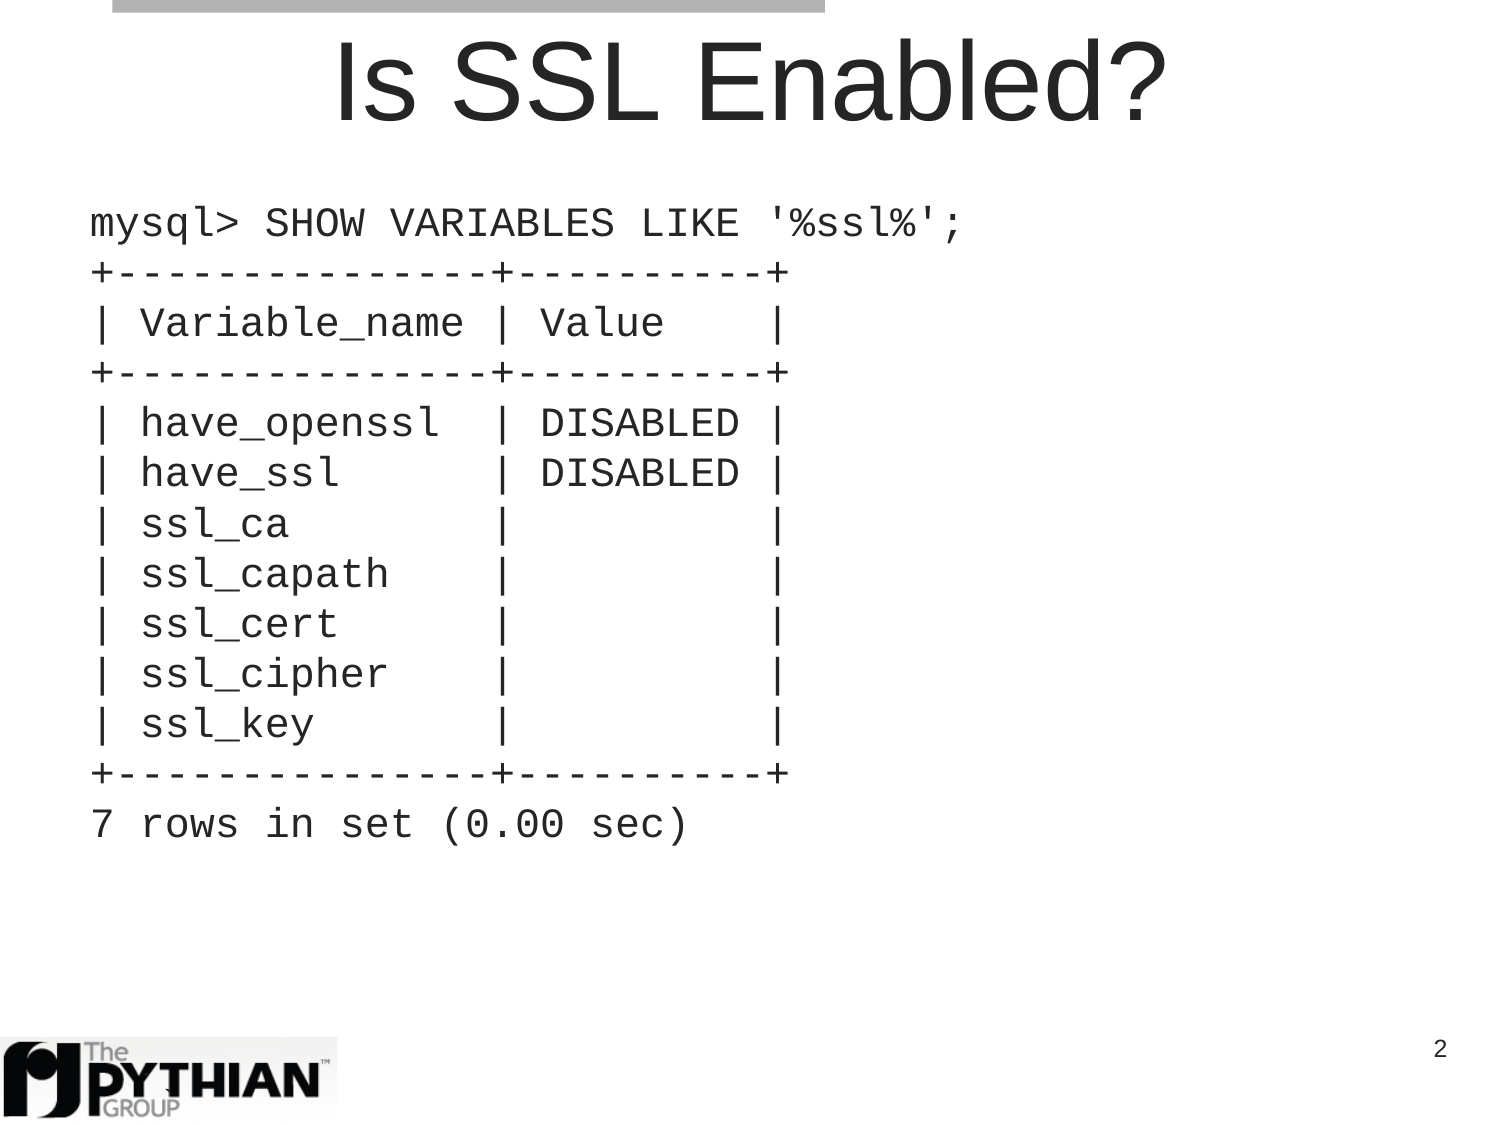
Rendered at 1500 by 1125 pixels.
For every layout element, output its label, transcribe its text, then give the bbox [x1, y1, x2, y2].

picture [0, 1037, 338, 1125]
text_box Is SSL Enabled? [0, 0, 1500, 151]
text_box <number> [1112, 1024, 1463, 1103]
text_box mysql> SHOW VARIABLES LIKE '%ssl%'; +---------------+----------+ | Variable_name | Value | +---------------+----------+ | have_openssl | DISABLED | | have_ssl | DISABLED | | ssl_ca | | | ssl_capath | | | ssl_cert | | | ssl_cipher | | | ssl_key | | +---------------+----------+ 7 rows in set (0.00 sec) [75, 187, 1500, 1013]
